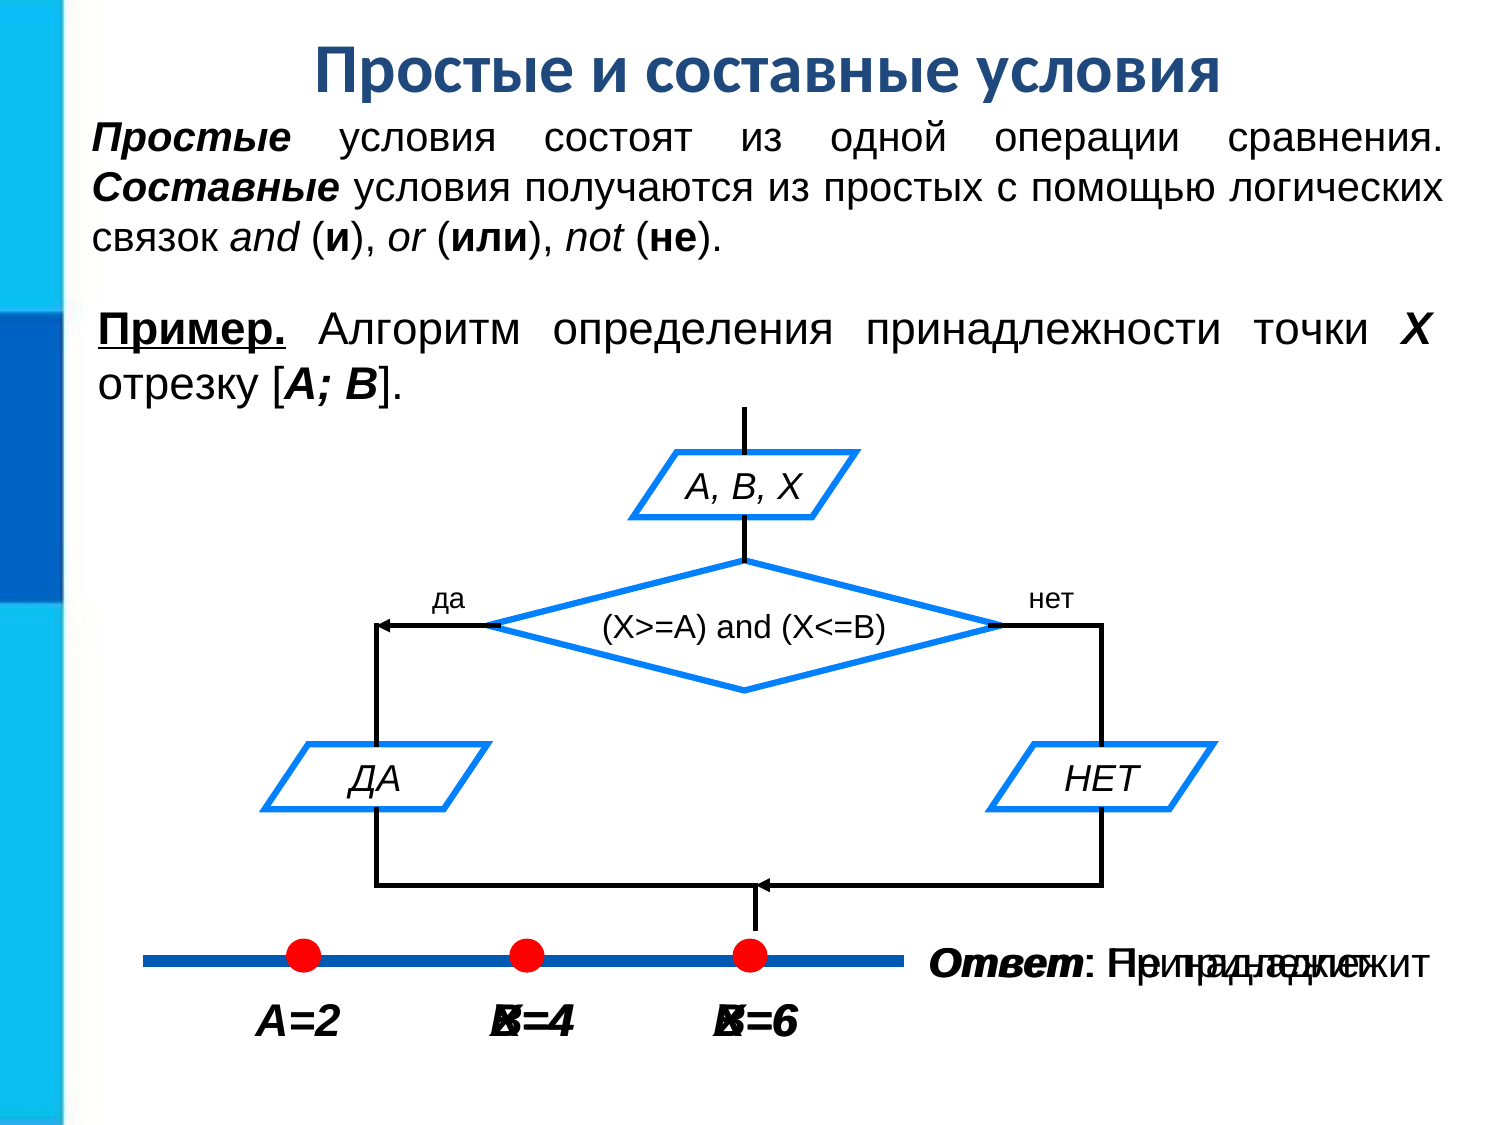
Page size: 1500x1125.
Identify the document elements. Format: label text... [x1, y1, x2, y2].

text_box X=6 [677, 982, 835, 1053]
text_box ДА [264, 744, 488, 810]
text_box A=2 [219, 982, 377, 1053]
text_box нет [1012, 571, 1091, 622]
text_box Ответ: Не принадлежит [915, 928, 1471, 995]
picture [0, 0, 1500, 1125]
text_box НЕТ [990, 744, 1213, 810]
text_box Простые условия состоят из одной операции сравнения. Составные условия получаются из простых с помощью логических связок and (и), or (или), not (не). [76, 101, 1459, 268]
text_box (X>=A) and (X<=B) [497, 560, 992, 691]
text_box B=4 [454, 982, 611, 1053]
text_box [733, 939, 767, 972]
text_box да [409, 571, 488, 622]
text_box Пример. Алгоритм определения принадлежности точки Х отрезку [A; B]. [82, 290, 1447, 417]
text_box [510, 939, 544, 972]
text_box [286, 939, 321, 972]
text_box A, B, X [632, 452, 856, 518]
text_box Простые и составные условия [112, 31, 1425, 101]
